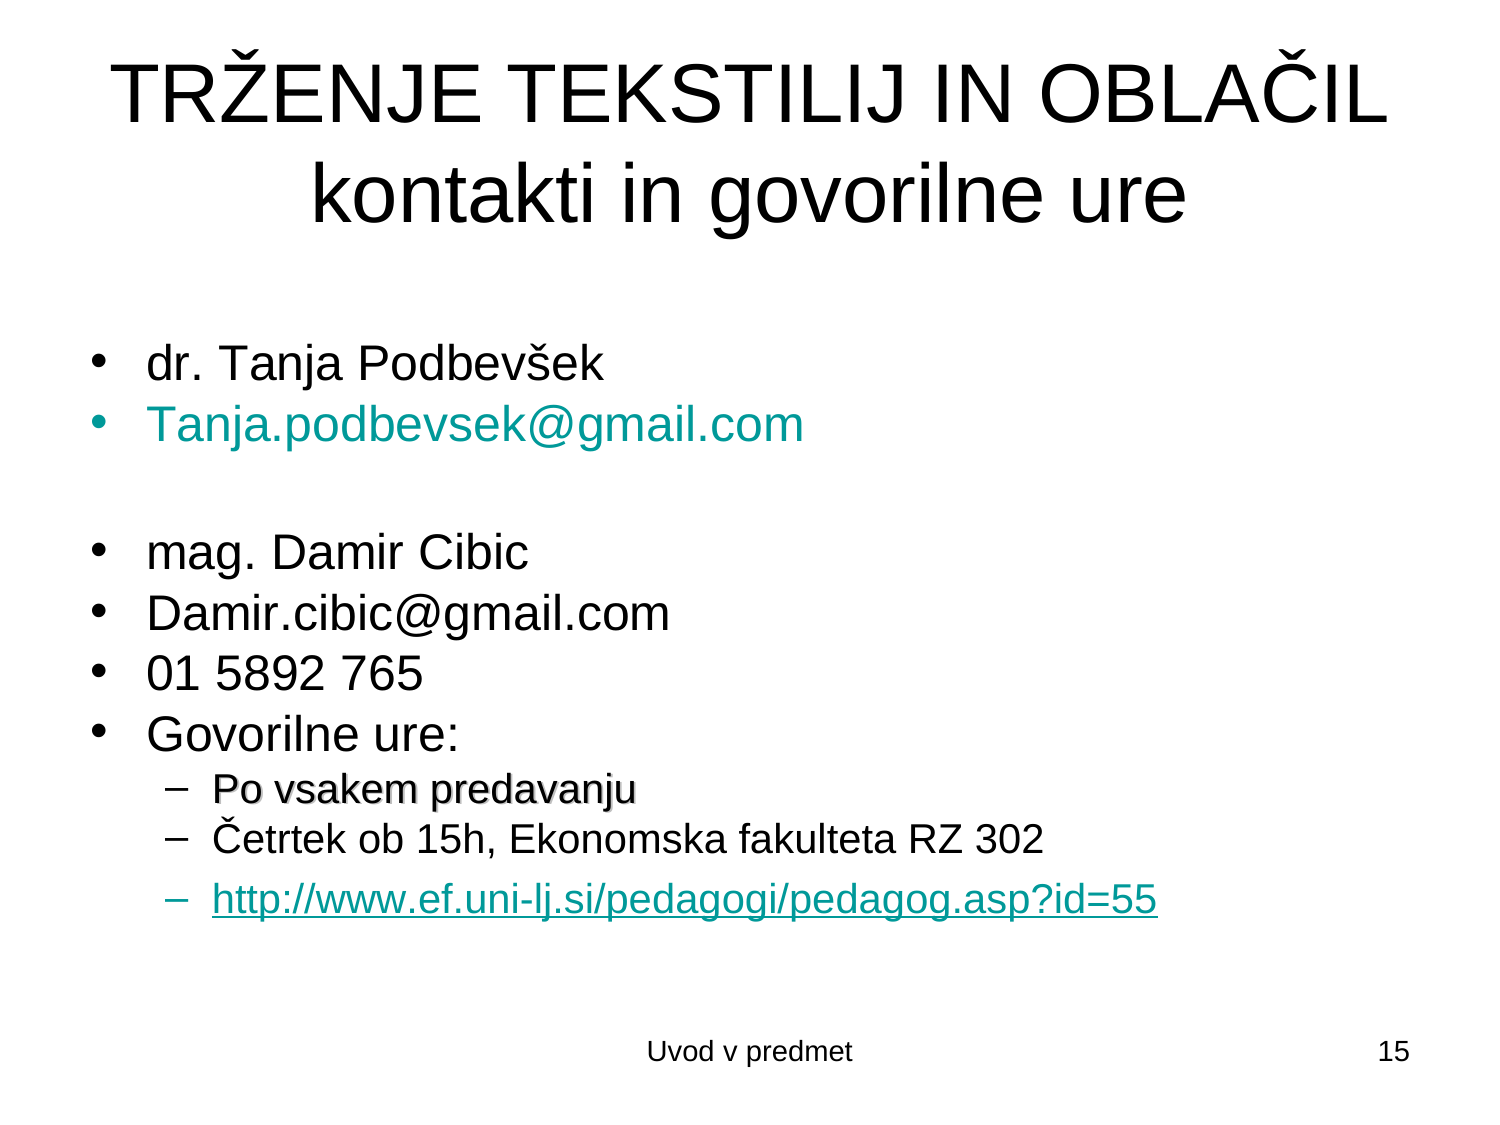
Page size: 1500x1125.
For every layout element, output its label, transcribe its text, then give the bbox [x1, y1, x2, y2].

title TRŽENJE TEKSTILIJ IN OBLAČIL kontakti in govorilne ure [75, 31, 1426, 247]
text_box <number> [1074, 1024, 1426, 1103]
list dr. Tanja Podbevšek Tanja.podbevsek@gmail.com mag. Damir Cibic Damir.cibic@gmail.com 01 5892 765 Govorilne ure: Po vsakem predavanju Četrtek ob 15h, Ekonomska fakulteta RZ 302 http://www.ef.uni-lj.si/pedagogi/pedagog.asp?id=55 [75, 262, 1426, 1006]
text_box Uvod v predmet [512, 1024, 988, 1103]
